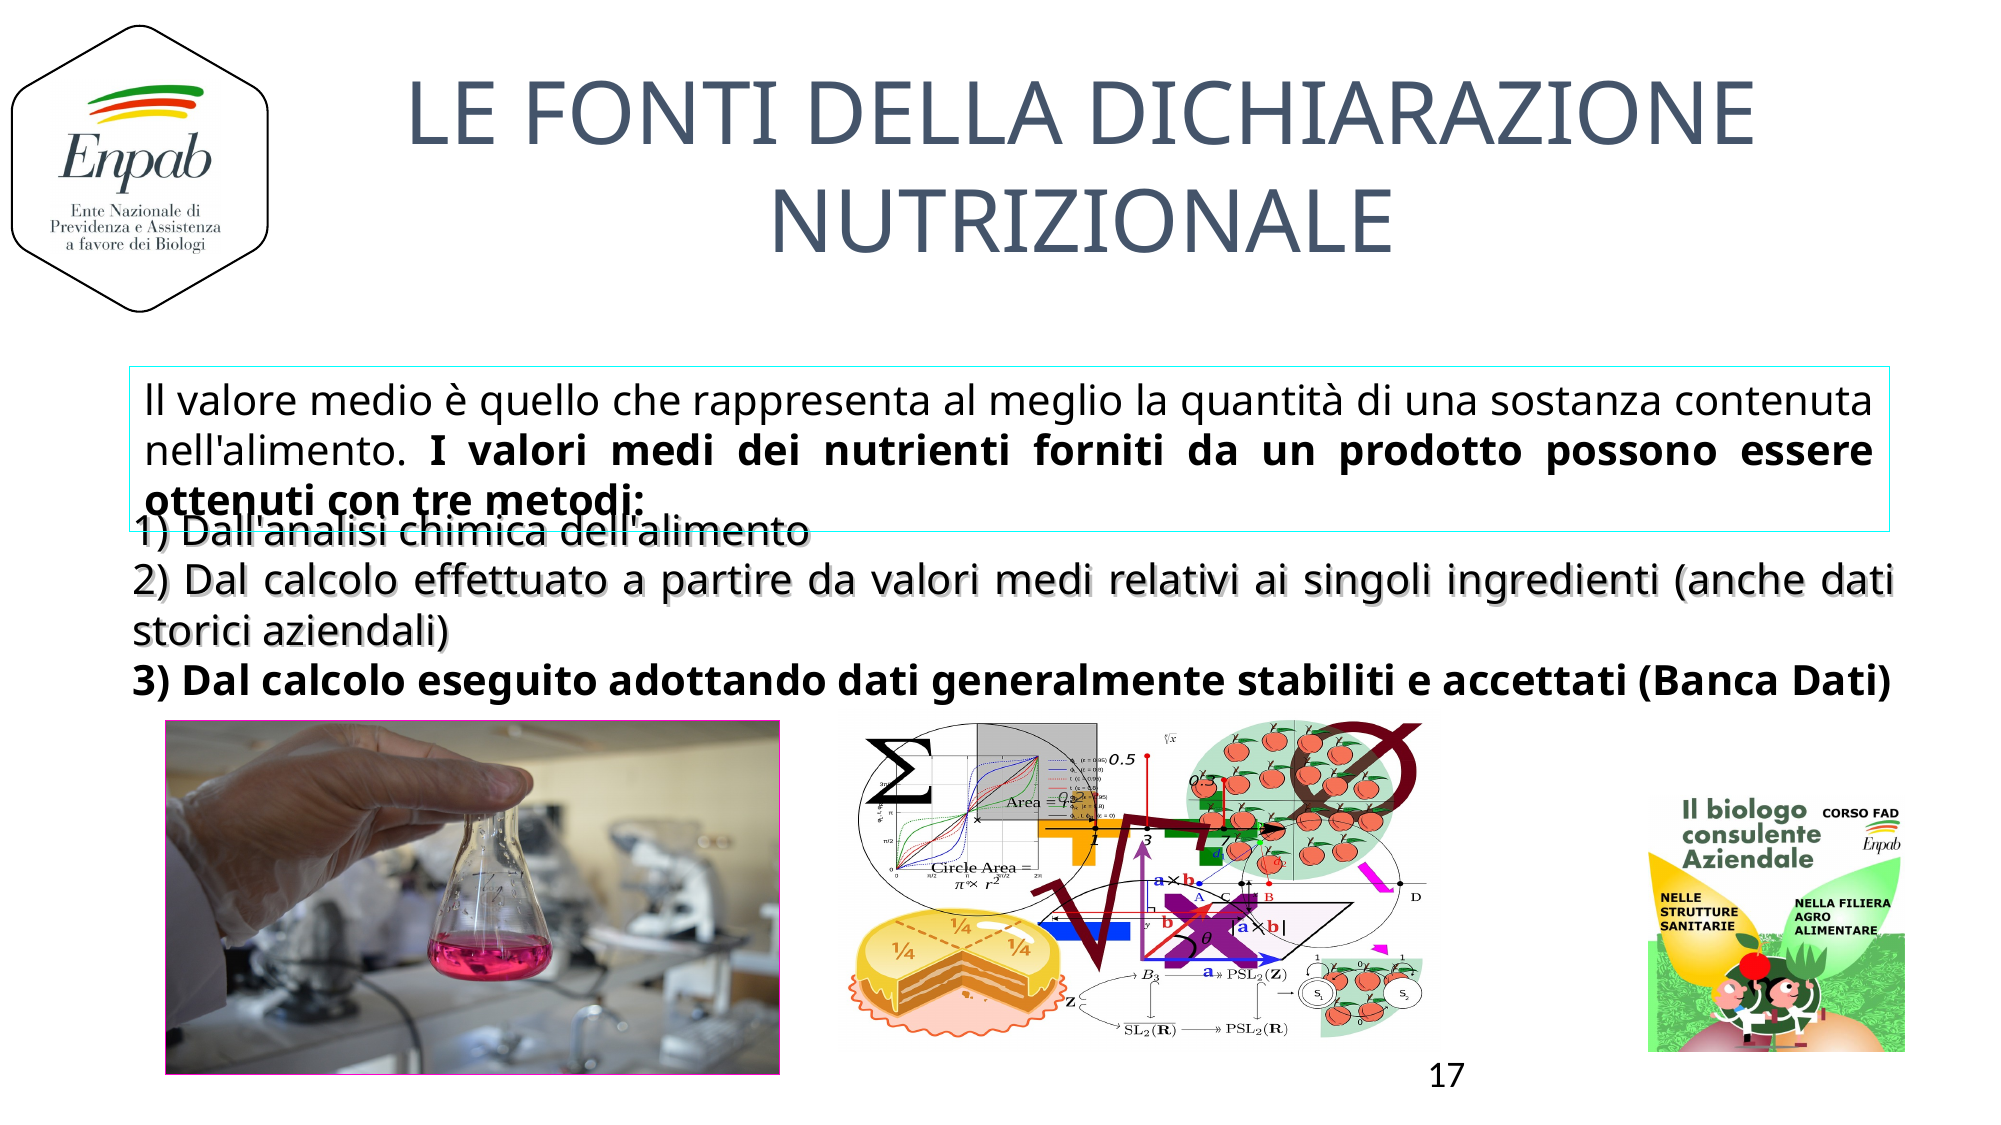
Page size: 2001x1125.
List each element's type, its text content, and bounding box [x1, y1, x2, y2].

text_box ll valore medio è quello che rappresenta al meglio la quantità di una sostanza contenuta nell'alimento. I valori medi dei nutrienti forniti da un prodotto possono essere ottenuti con tre metodi: [129, 366, 1890, 532]
text_box [11, 25, 265, 312]
text_box LE FONTI DELLA DICHIARAZIONE NUTRIZIONALE [265, 51, 1900, 310]
picture [50, 79, 221, 254]
picture [165, 720, 780, 1075]
text_box 1) Dall'analisi chimica dell'alimento 2) Dal calcolo effettuato a partire da valori medi relativi ai singoli ingredienti (anche dati storici aziendali) 3) Dal calcolo eseguito adottando dati generalmente stabiliti e accettati (Banca Dati) [118, 496, 1912, 711]
picture [1648, 795, 1905, 1052]
picture [838, 708, 1441, 1052]
